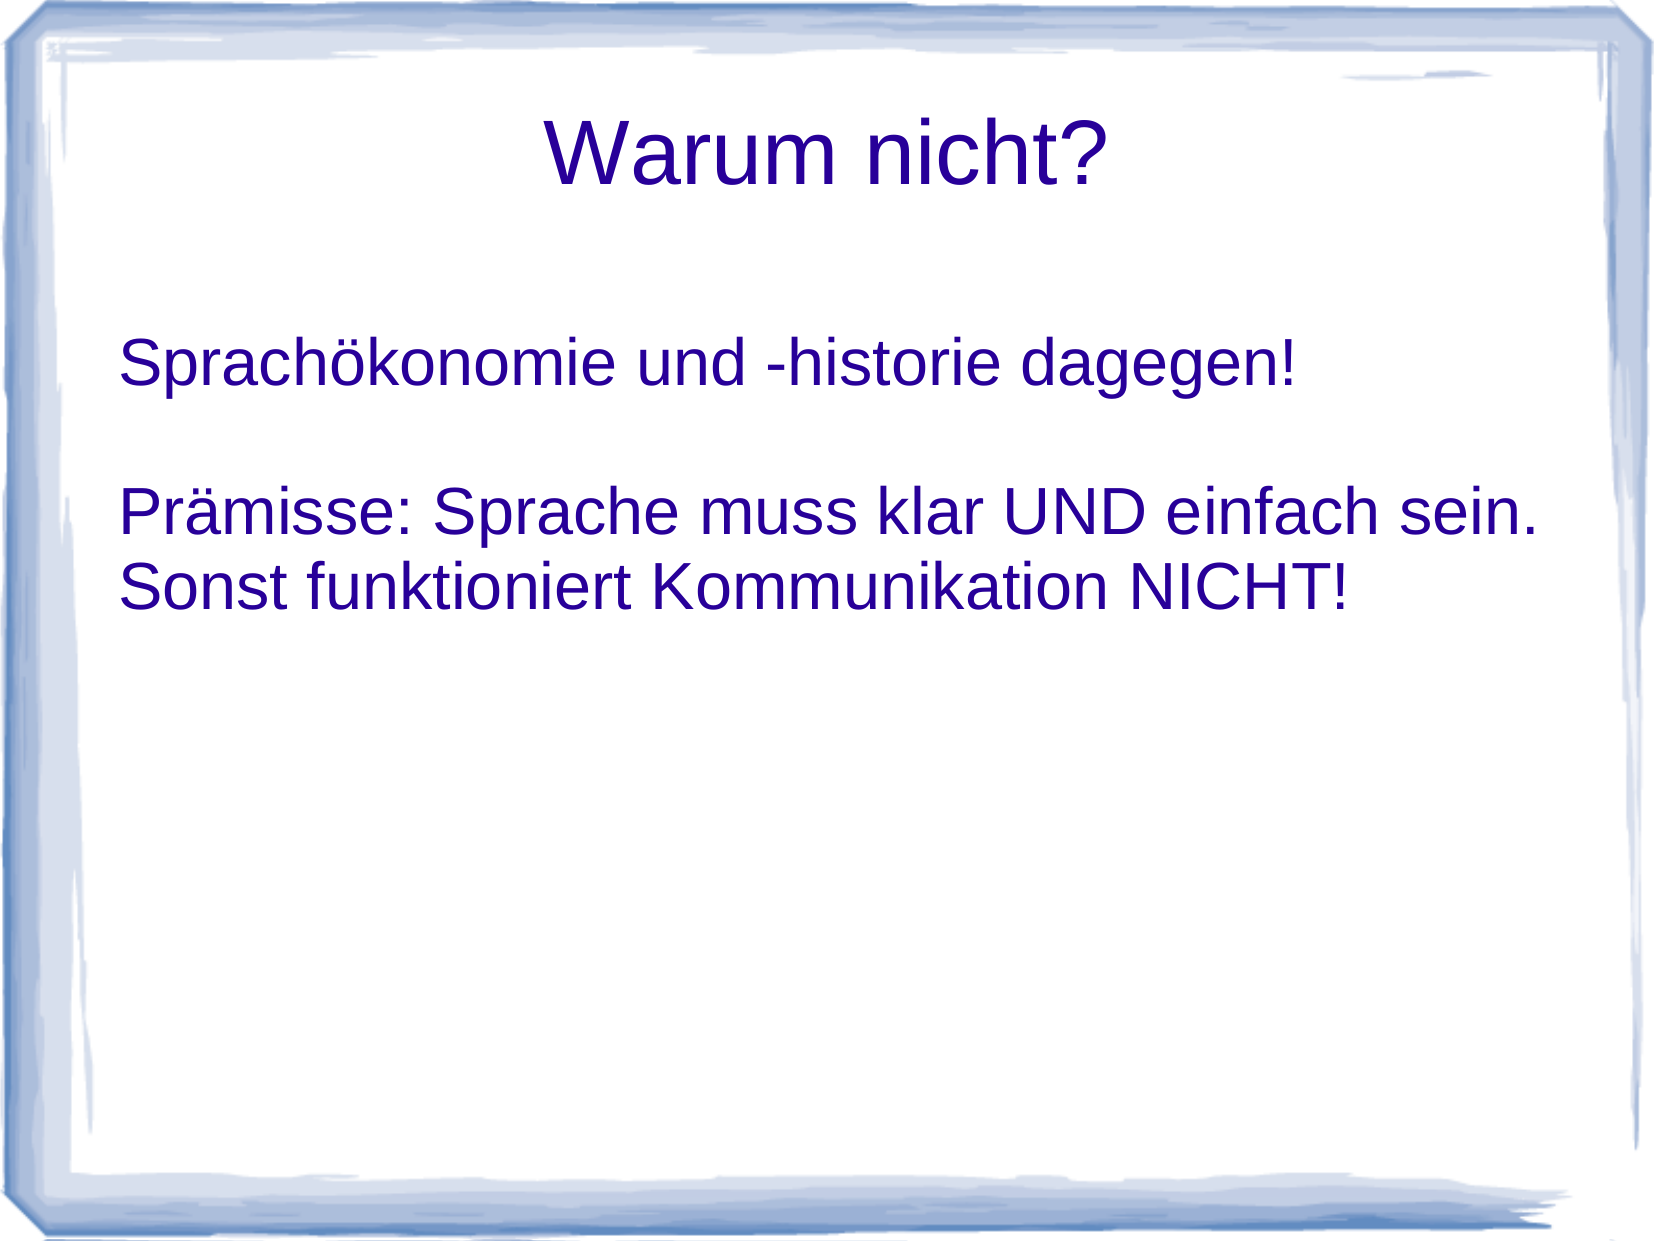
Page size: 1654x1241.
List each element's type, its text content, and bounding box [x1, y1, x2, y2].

subtitle Sprachökonomie und -historie dagegen! Prämisse: Sprache muss klar UND einfach sein. Sonst funktioniert Kommunikation NICHT! [118, 324, 1571, 1004]
picture [0, 0, 1654, 1241]
title Warum nicht? [82, 49, 1571, 257]
